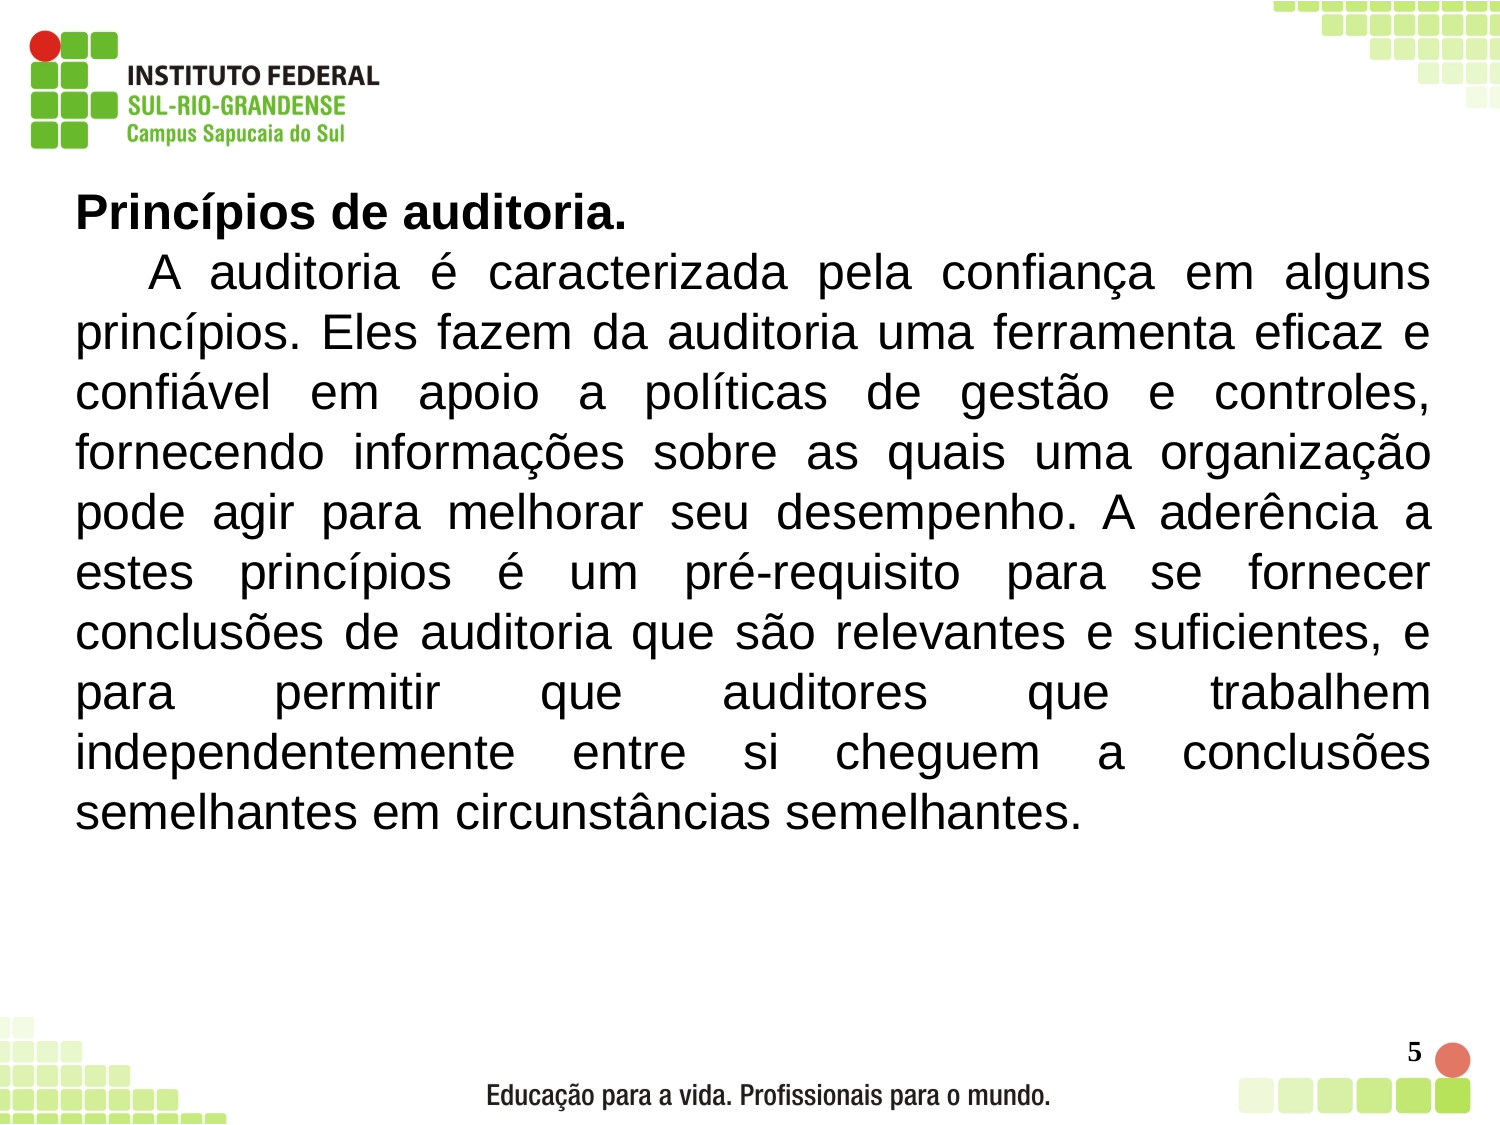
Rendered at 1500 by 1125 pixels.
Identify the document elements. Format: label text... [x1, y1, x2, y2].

picture [0, 1, 1500, 1124]
text_box Princípios de auditoria. A auditoria é caracterizada pela confiança em alguns princípios. Eles fazem da auditoria uma ferramenta eficaz e confiável em apoio a políticas de gestão e controles, fornecendo informações sobre as quais uma organização pode agir para melhorar seu desempenho. A aderência a estes princípios é um pré-requisito para se fornecer conclusões de auditoria que são relevantes e suficientes, e para permitir que auditores que trabalhem independentemente entre si cheguem a conclusões semelhantes em circunstâncias semelhantes. [74, 99, 1433, 911]
